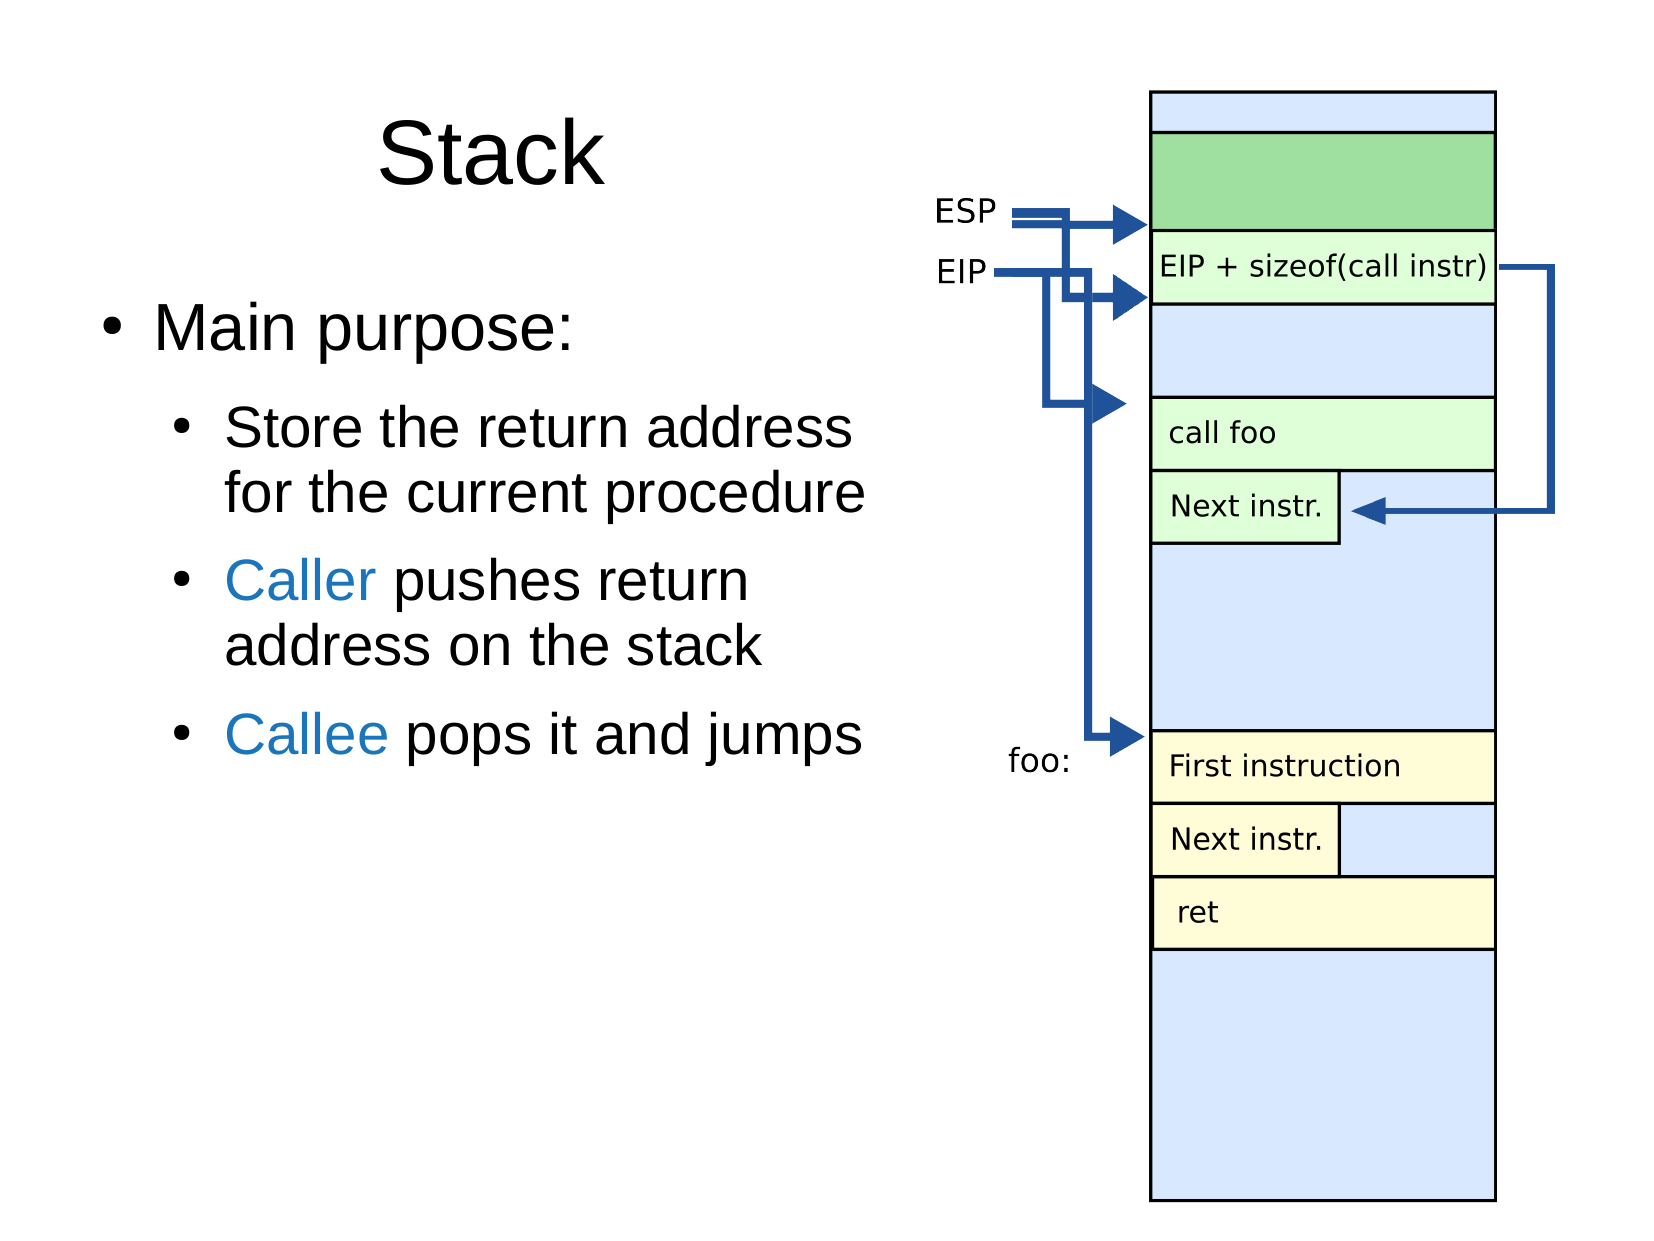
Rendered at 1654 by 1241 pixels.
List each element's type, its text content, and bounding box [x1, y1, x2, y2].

list Main purpose: Store the return address for the current procedure Caller pushes return address on the stack Callee pops it and jumps [82, 290, 901, 1010]
picture [937, 80, 1555, 1212]
title Stack [82, 49, 901, 257]
